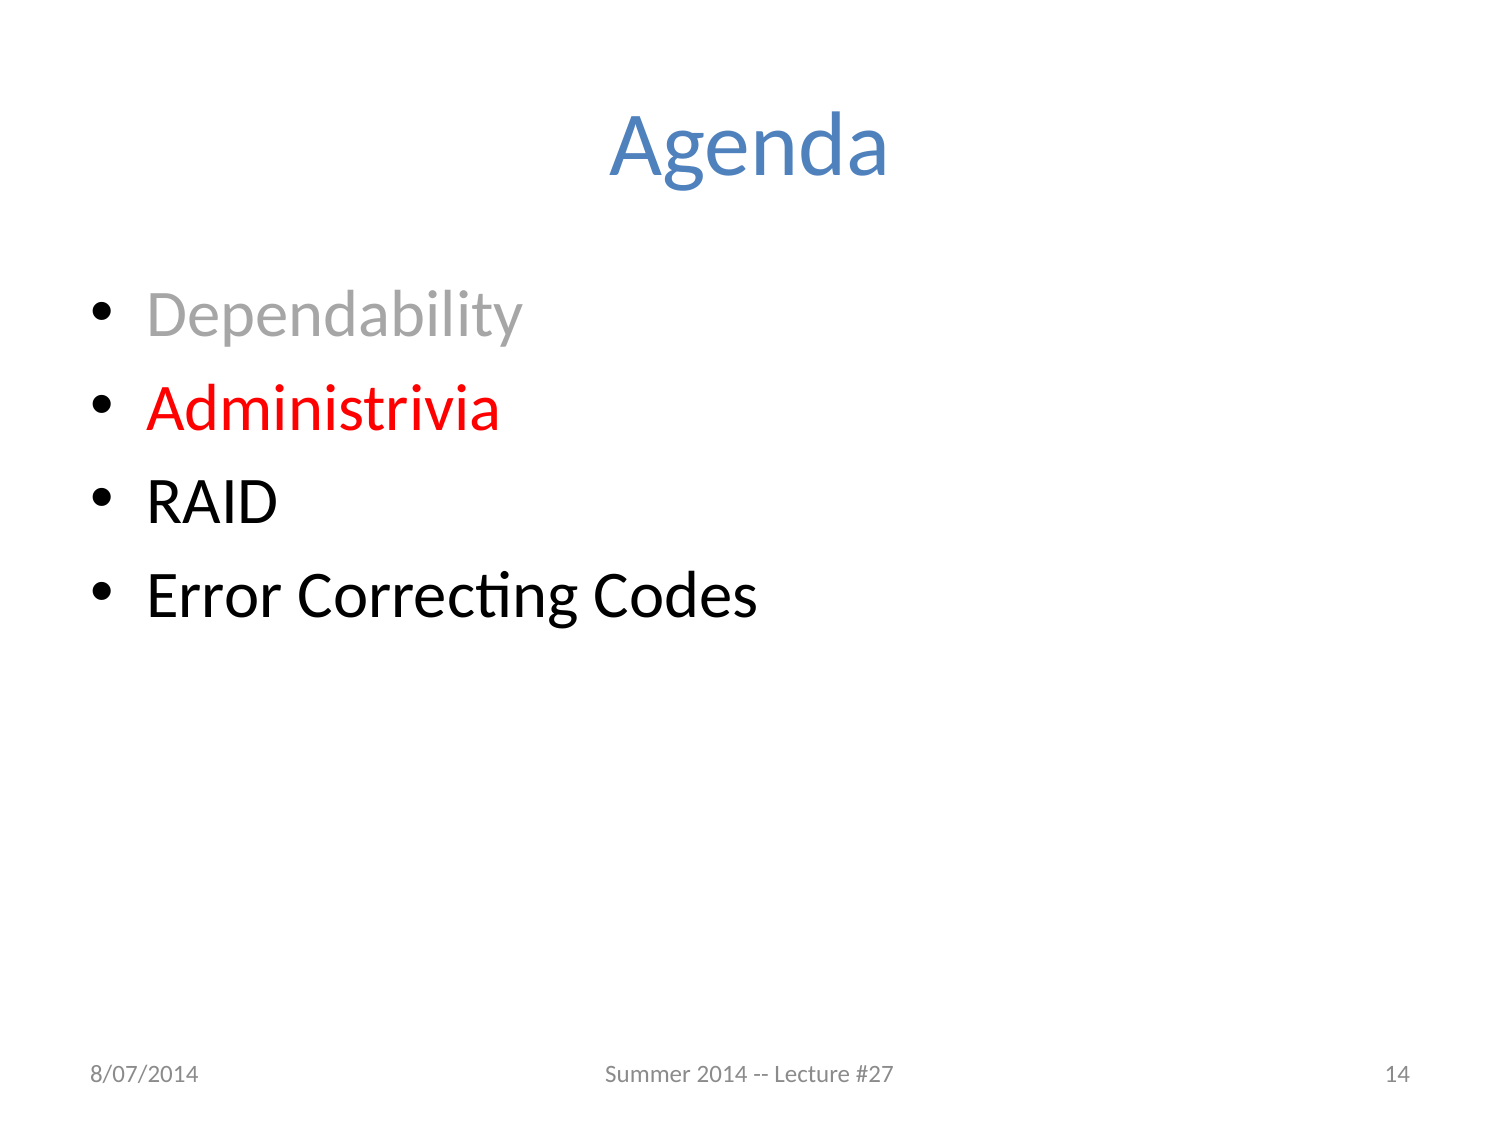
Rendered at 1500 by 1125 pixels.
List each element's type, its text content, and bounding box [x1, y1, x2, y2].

list Dependability Administrivia RAID Error Correcting Codes [75, 262, 1425, 1005]
slide_number <number> [1074, 1042, 1425, 1103]
footer Summer 2014 -- Lecture #27 [512, 1042, 988, 1103]
slide_number 8/07/2014 [75, 1042, 425, 1103]
title Agenda [75, 45, 1425, 233]
